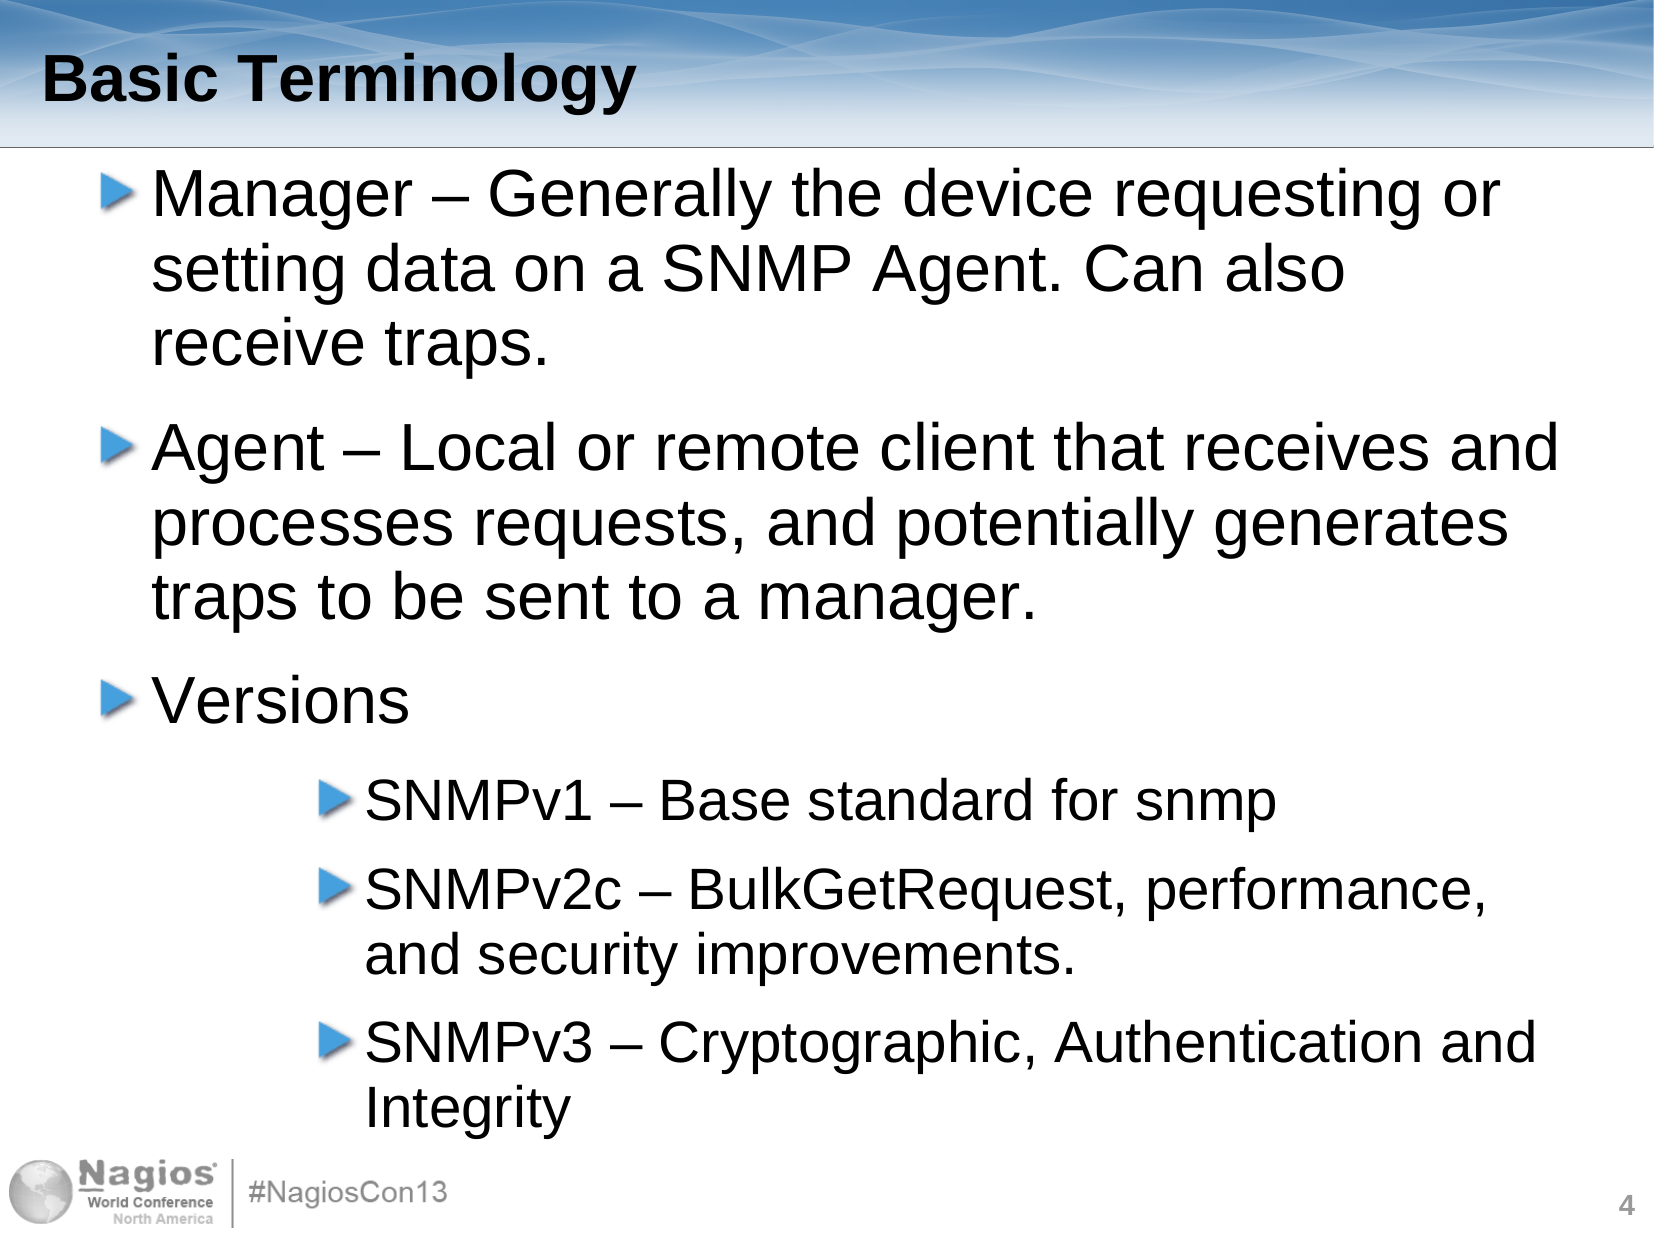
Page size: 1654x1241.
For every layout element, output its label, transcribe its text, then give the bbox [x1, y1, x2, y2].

picture [0, 0, 1654, 147]
picture [9, 1159, 453, 1228]
list Manager – Generally the device requesting or setting data on a SNMP Agent. Can also receive traps. Agent – Local or remote client that receives and processes requests, and potentially generates traps to be sent to a manager. Versions SNMPv1 – Base standard for snmp SNMPv2c – BulkGetRequest, performance, and security improvements. SNMPv3 – Cryptographic, Authentication and Integrity [80, 155, 1569, 1140]
title Basic Terminology [41, 29, 1248, 127]
